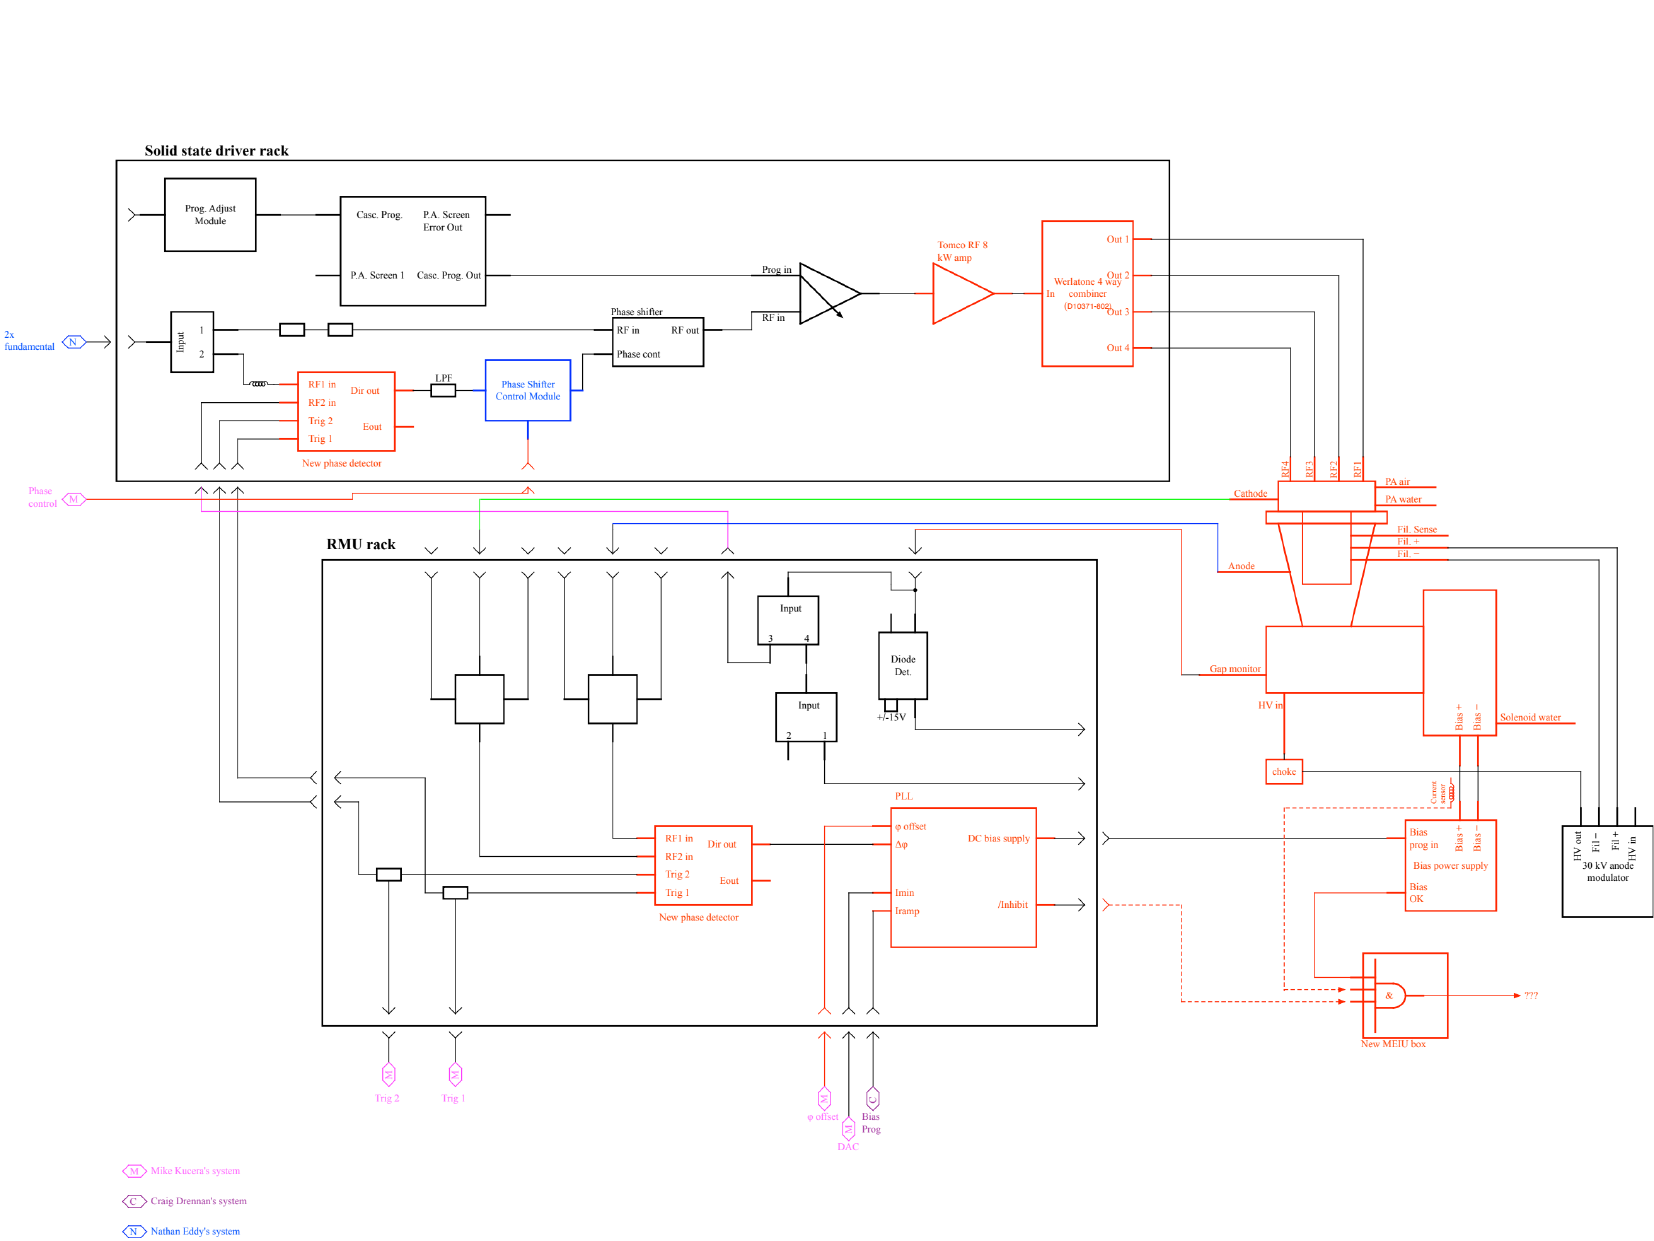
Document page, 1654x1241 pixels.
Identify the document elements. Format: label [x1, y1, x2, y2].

picture [0, 142, 1654, 1238]
